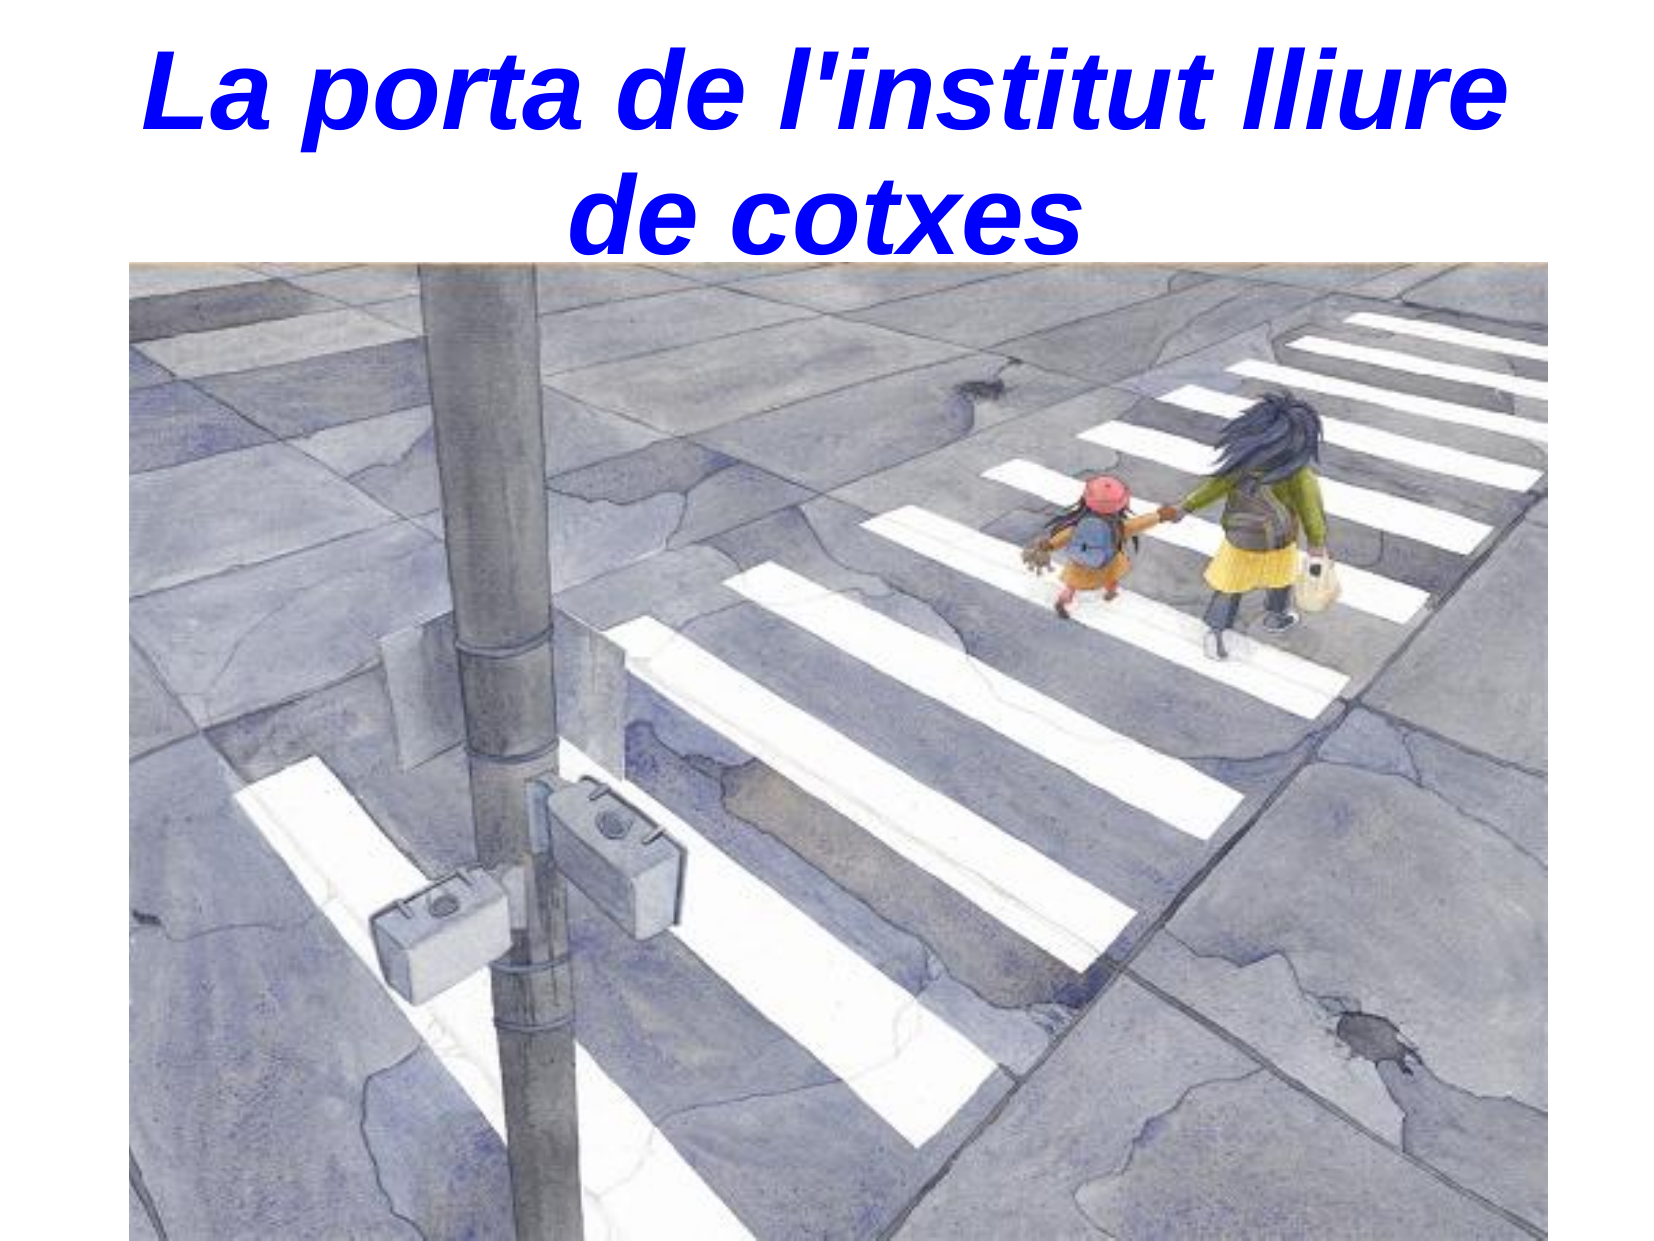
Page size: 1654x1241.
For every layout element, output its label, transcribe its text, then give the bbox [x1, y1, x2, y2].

title La porta de l'institut lliure de cotxes [82, 26, 1571, 280]
picture [129, 262, 1548, 1241]
